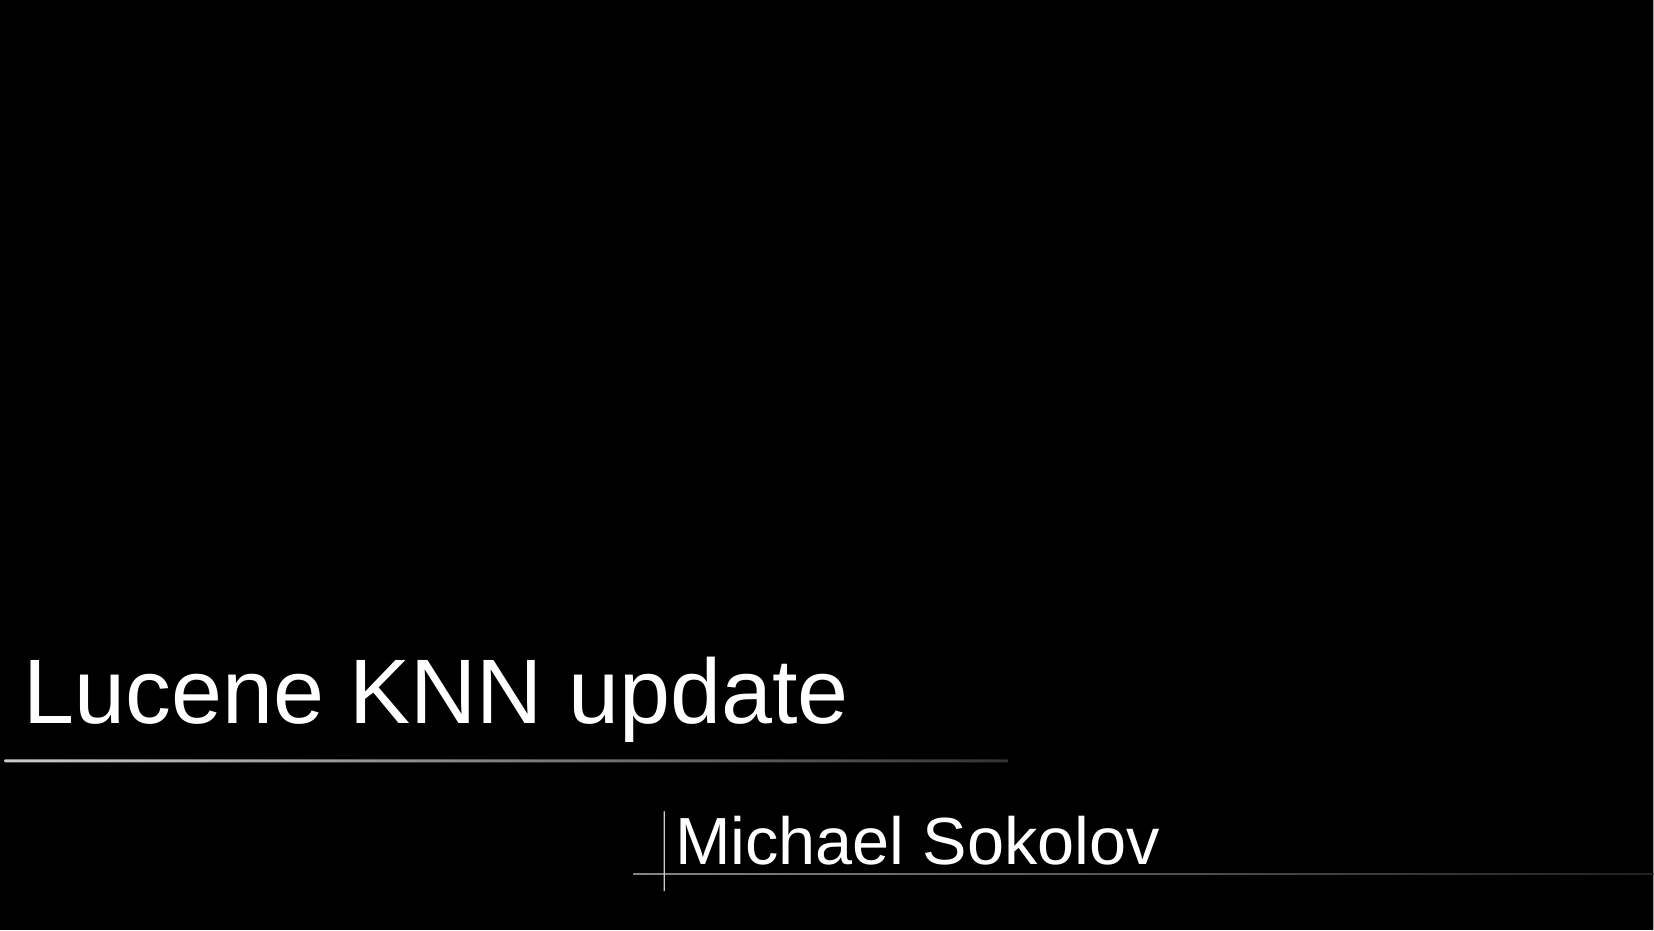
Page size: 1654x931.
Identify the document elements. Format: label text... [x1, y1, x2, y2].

title Michael Sokolov [675, 787, 1627, 896]
title Lucene KNN update [23, 637, 1501, 746]
